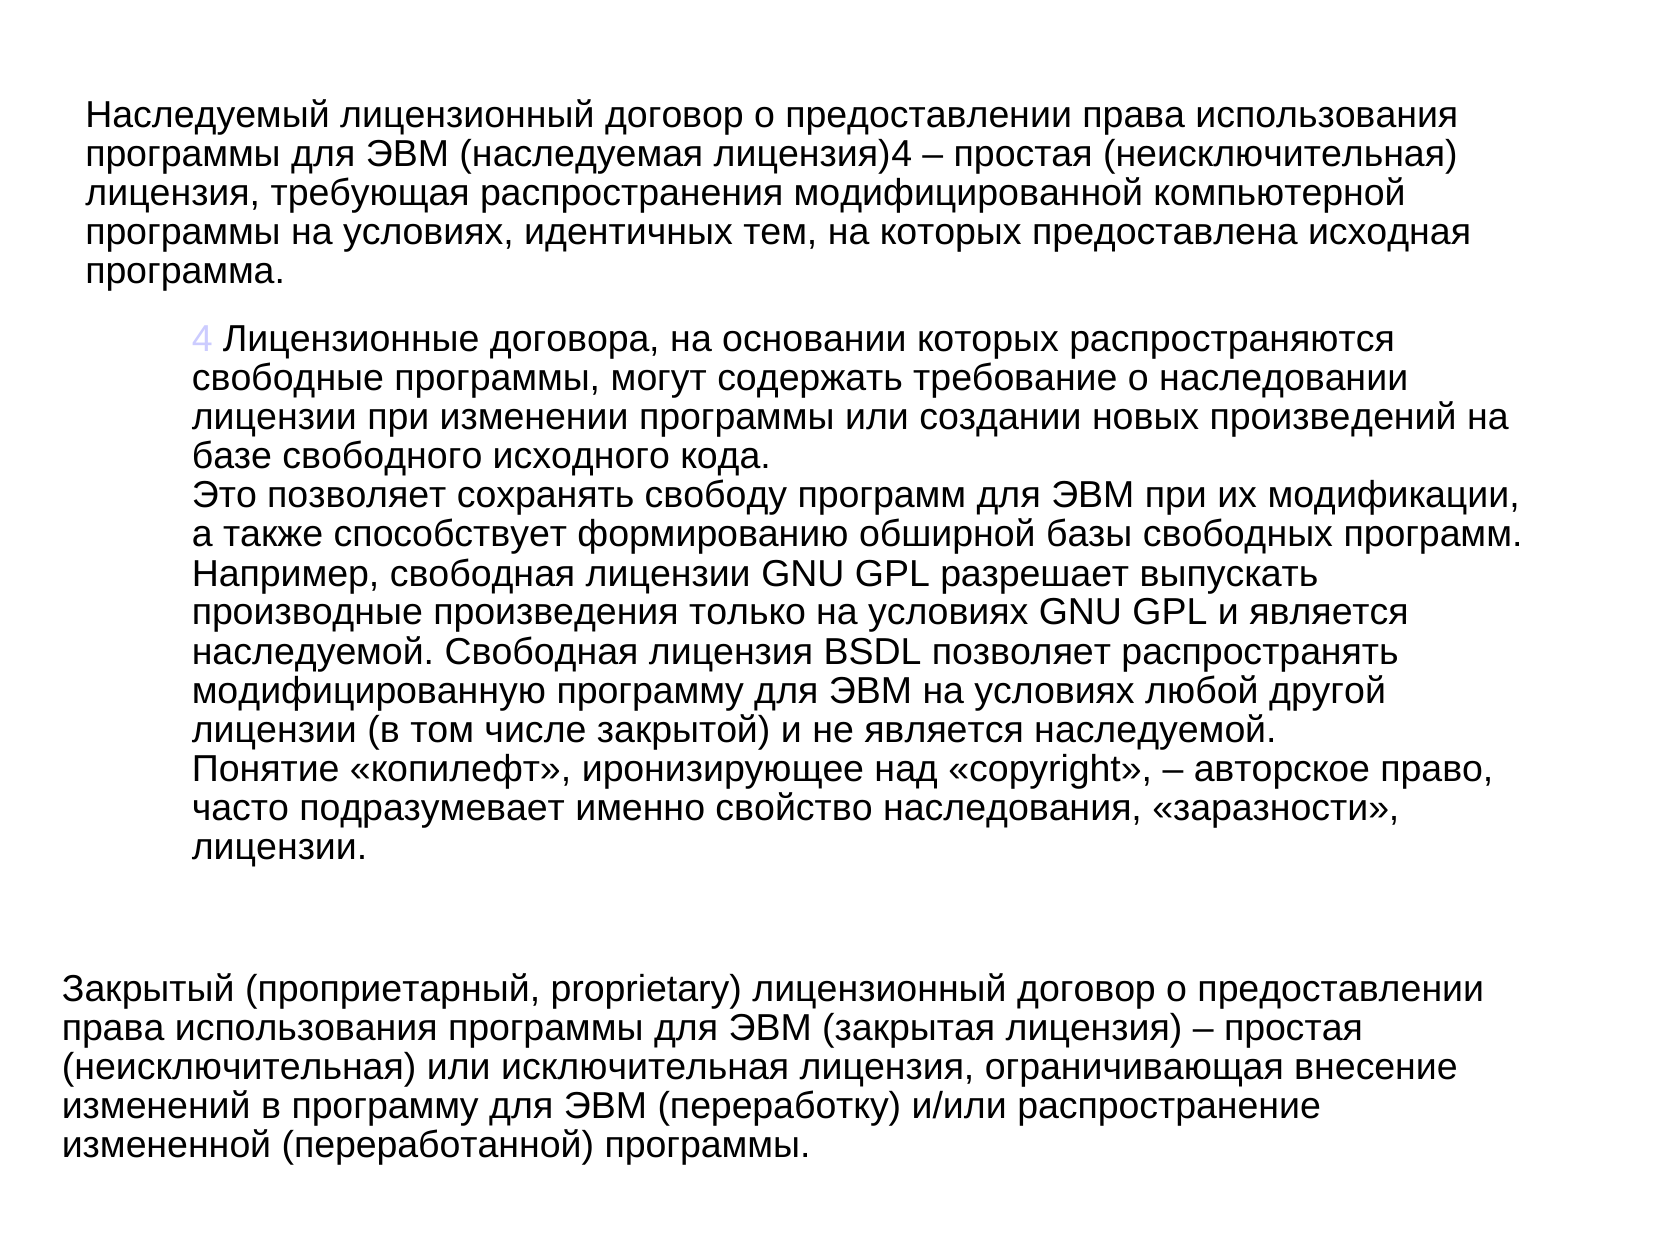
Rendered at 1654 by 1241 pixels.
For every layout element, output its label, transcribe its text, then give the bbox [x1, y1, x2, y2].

text_box Закрытый (проприетарный, proprietary) лицензионный договор о предоставлении права использования программы для ЭВМ (закрытая лицензия) – простая (неисключительная) или исключительная лицензия, ограничивающая внесение изменений в программу для ЭВМ (переработку) и/или распространение измененной (переработанной) программы. [47, 962, 1548, 1174]
text_box 4 Лицензионные договора, на основании которых распро­страняются свободные программы, могут содержать требование о наследовании лицензии при изменении программы или создании новых произве­дений на базе свободного исходного кода. Это позволяет сохранять свободу программ для ЭВМ при их модификации, а также способствует формированию обширной базы свободных программ. Например, свободная лицензии GNU GPL разрешает выпускать производные произведения только на условиях GNU GPL и является наследуемой. Свободная лицензия BSDL позволяет распространять модифицированную программу для ЭВМ на условиях любой другой лицензии (в том числе закрытой) и не является наследуемой. Понятие «копилефт», иронизирующее над «copyright», – авторское право, часто подразумевает именно свойство наследования, «заразности», лицензии. [177, 312, 1548, 875]
text_box Наследуемый лицензионный договор о предоставлении права использования про­граммы для ЭВМ (наследуемая лицензия)4 – простая (неисключительная) лицензия, требующая распро­странения модифициро­ванной компьютерной программы на условиях, идентичных тем, на которых предоставлена исходная программа. [70, 88, 1489, 300]
